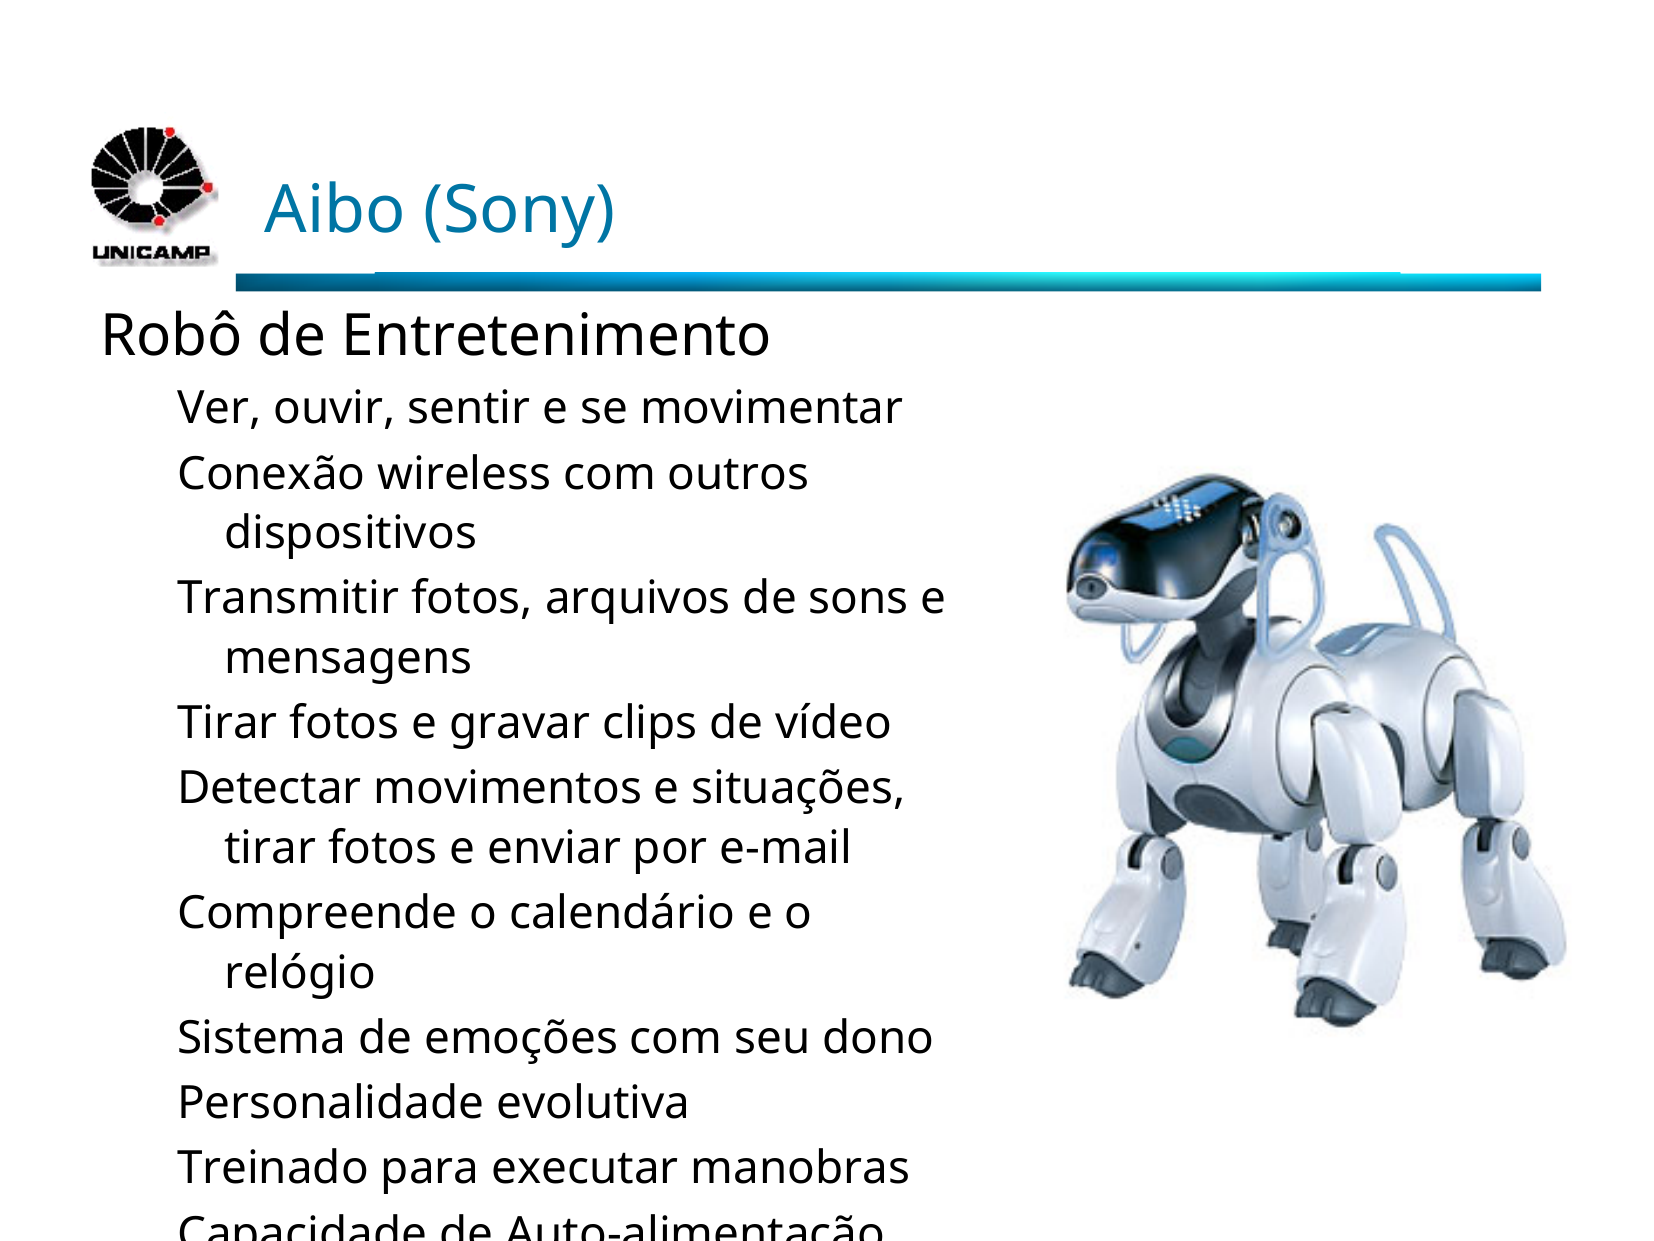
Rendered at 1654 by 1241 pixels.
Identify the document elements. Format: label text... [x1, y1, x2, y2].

list Robô de Entretenimento Ver, ouvir, sentir e se movimentar Conexão wireless com outros dispositivos Transmitir fotos, arquivos de sons e mensagens Tirar fotos e gravar clips de vídeo Detectar movimentos e situações, tirar fotos e enviar por e-mail Compreende o calendário e o relógio Sistema de emoções com seu dono Personalidade evolutiva Treinado para executar manobras Capacidade de Auto-alimentação [82, 295, 977, 1152]
title Aibo (Sony) [264, 42, 1534, 250]
picture [125, 272, 1654, 295]
picture [1009, 448, 1595, 1042]
